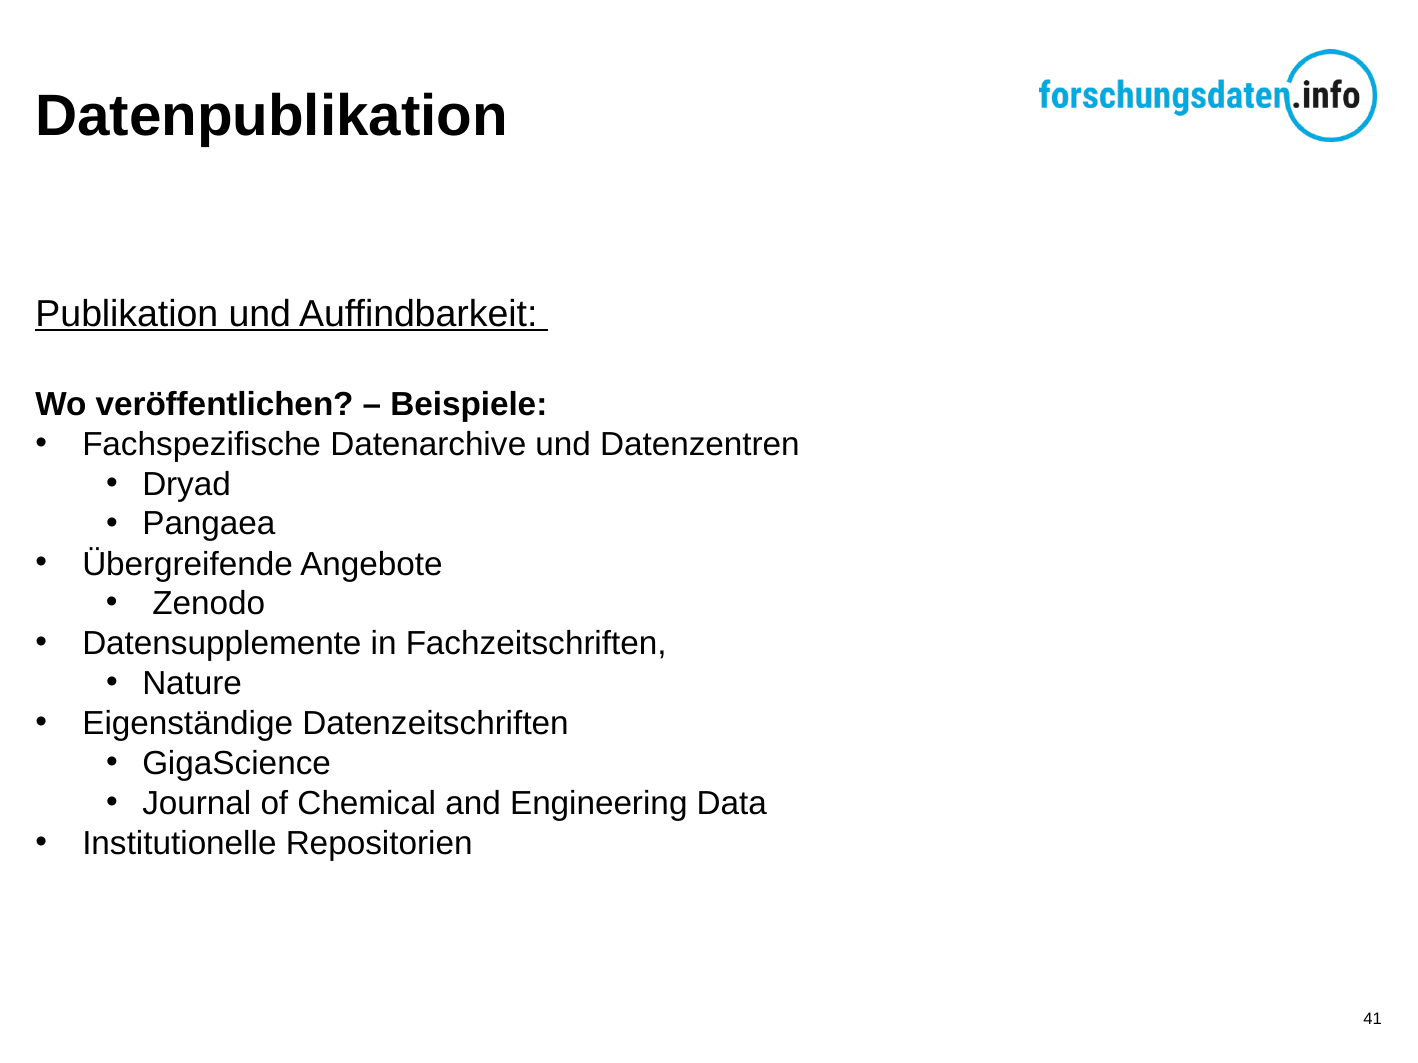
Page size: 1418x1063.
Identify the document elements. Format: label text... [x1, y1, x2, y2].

picture [1339, 49, 1377, 85]
list Publikation und Auffindbarkeit: Wo veröffentlichen? – Beispiele: Fachspezifische Datenarchive und Datenzentren Dryad Pangaea Übergreifende Angebote Zenodo Datensupplemente in Fachzeitschriften, Nature Eigenständige Datenzeitschriften GigaScience Journal of Chemical and Engineering Data Institutionelle Repositorien [35, 289, 1382, 934]
picture [1342, 107, 1377, 142]
slide_number <Nummer> [1015, 1003, 1382, 1028]
picture [1058, 93, 1062, 103]
title Datenpublikation [35, 76, 1052, 254]
picture [1039, 49, 1372, 142]
